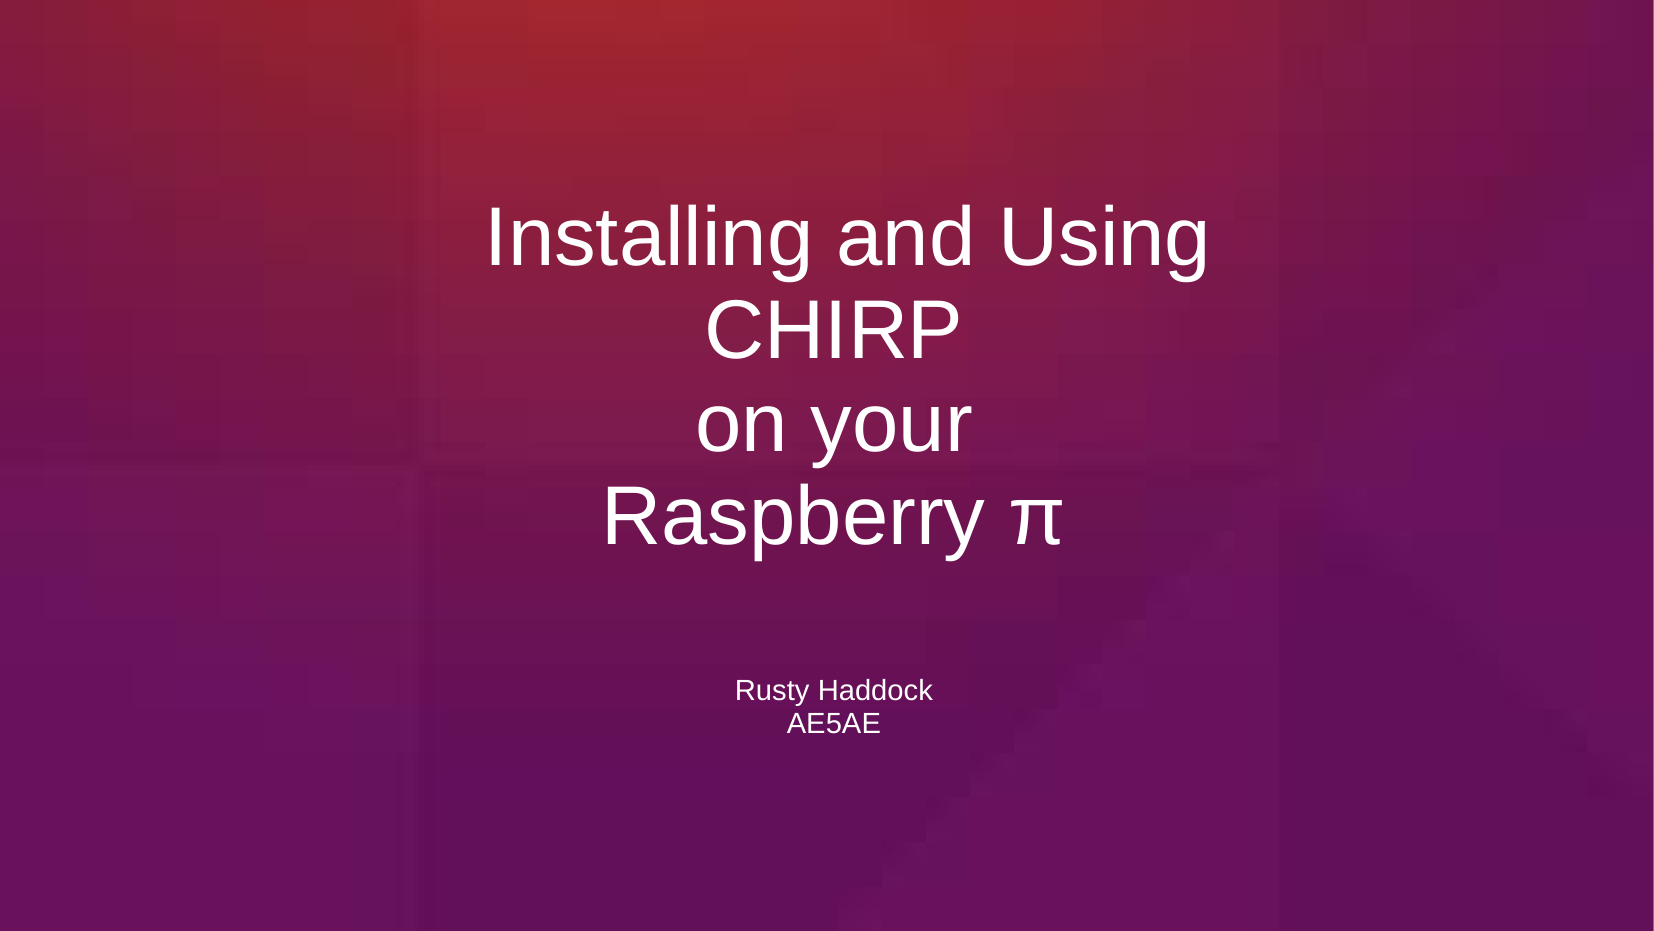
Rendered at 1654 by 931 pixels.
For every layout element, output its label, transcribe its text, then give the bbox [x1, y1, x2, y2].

picture [0, 0, 1654, 931]
subtitle Installing and Using CHIRP on your Raspberry π Rusty Haddock AE5AE [90, 109, 1579, 822]
